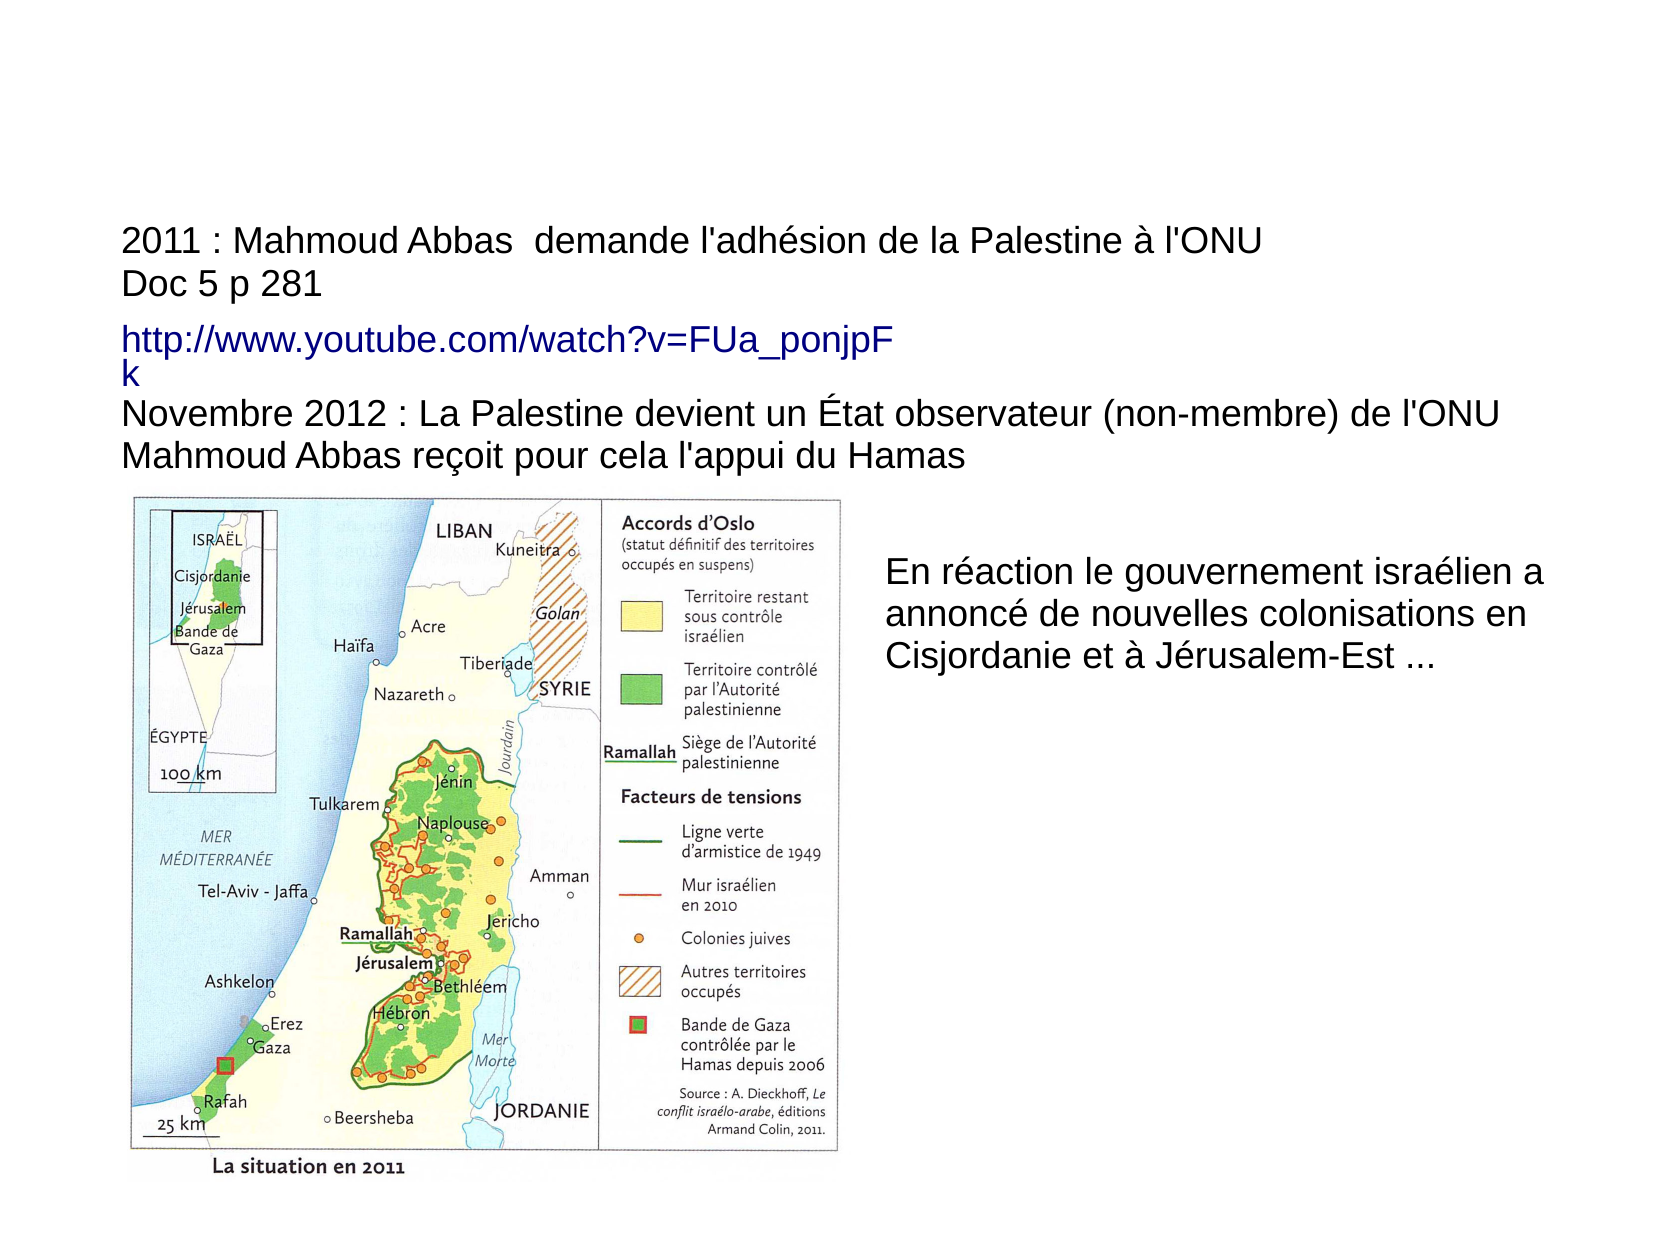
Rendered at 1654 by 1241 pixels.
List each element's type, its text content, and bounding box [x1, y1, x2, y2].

text_box http://www.youtube.com/watch?v=FUa_ponjpFk [106, 311, 925, 385]
text_box Novembre 2012 : La Palestine devient un État observateur (non-membre) de l'ONU Mahmoud Abbas reçoit pour cela l'appui du Hamas [106, 385, 1517, 485]
text_box En réaction le gouvernement israélien a annoncé de nouvelles colonisations en Cisjordanie et à Jérusalem-Est ... [870, 543, 1560, 685]
text_box 2011 : Mahmoud Abbas demande l'adhésion de la Palestine à l'ONU Doc 5 p 281 [106, 212, 1279, 312]
picture [127, 486, 851, 1182]
